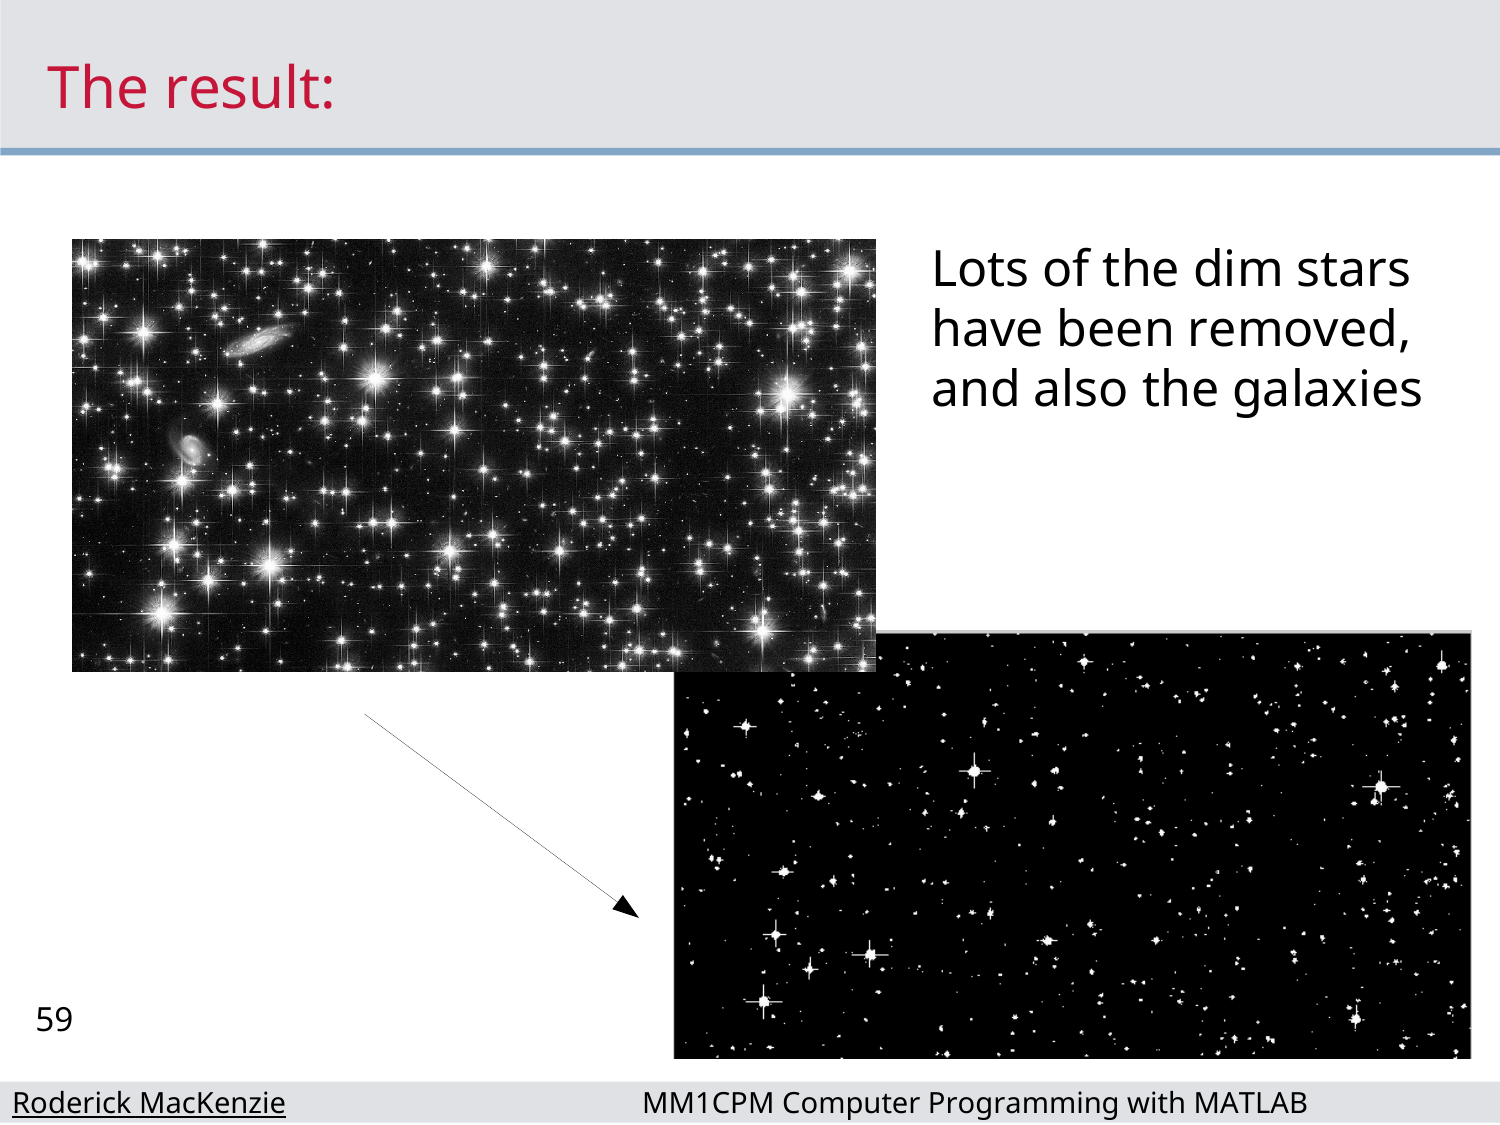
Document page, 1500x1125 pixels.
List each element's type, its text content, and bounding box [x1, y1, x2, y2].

text_box Lots of the dim stars have been removed, and also the galaxies [916, 229, 1482, 425]
text_box <number> [20, 990, 236, 1061]
title The result: [32, 33, 1493, 138]
picture [72, 239, 1472, 1059]
